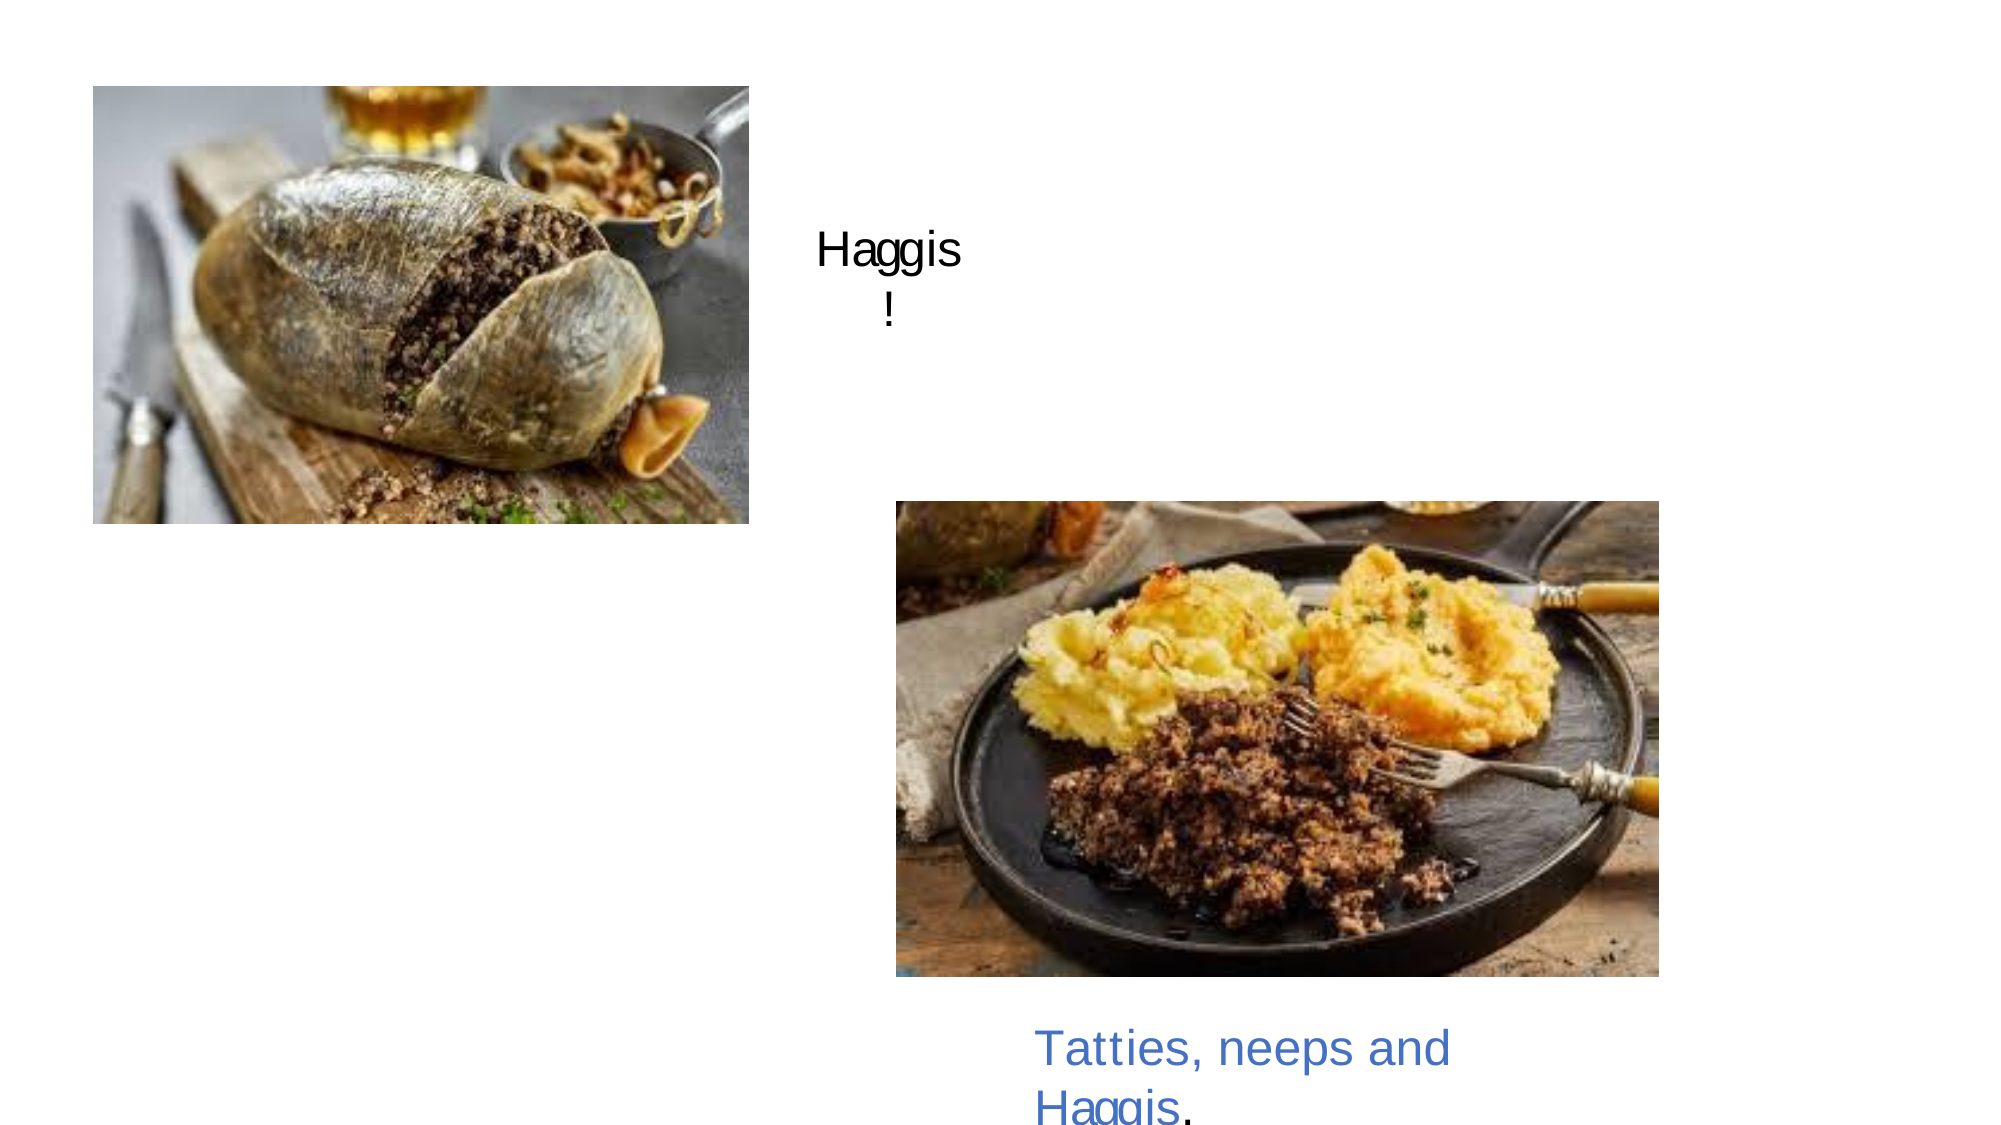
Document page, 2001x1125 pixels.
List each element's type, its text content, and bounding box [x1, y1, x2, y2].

text_box Tatties, neeps and Haggis. [1032, 1013, 1560, 1078]
title Haggis! [813, 214, 968, 279]
picture [93, 86, 749, 524]
picture [896, 501, 1659, 977]
